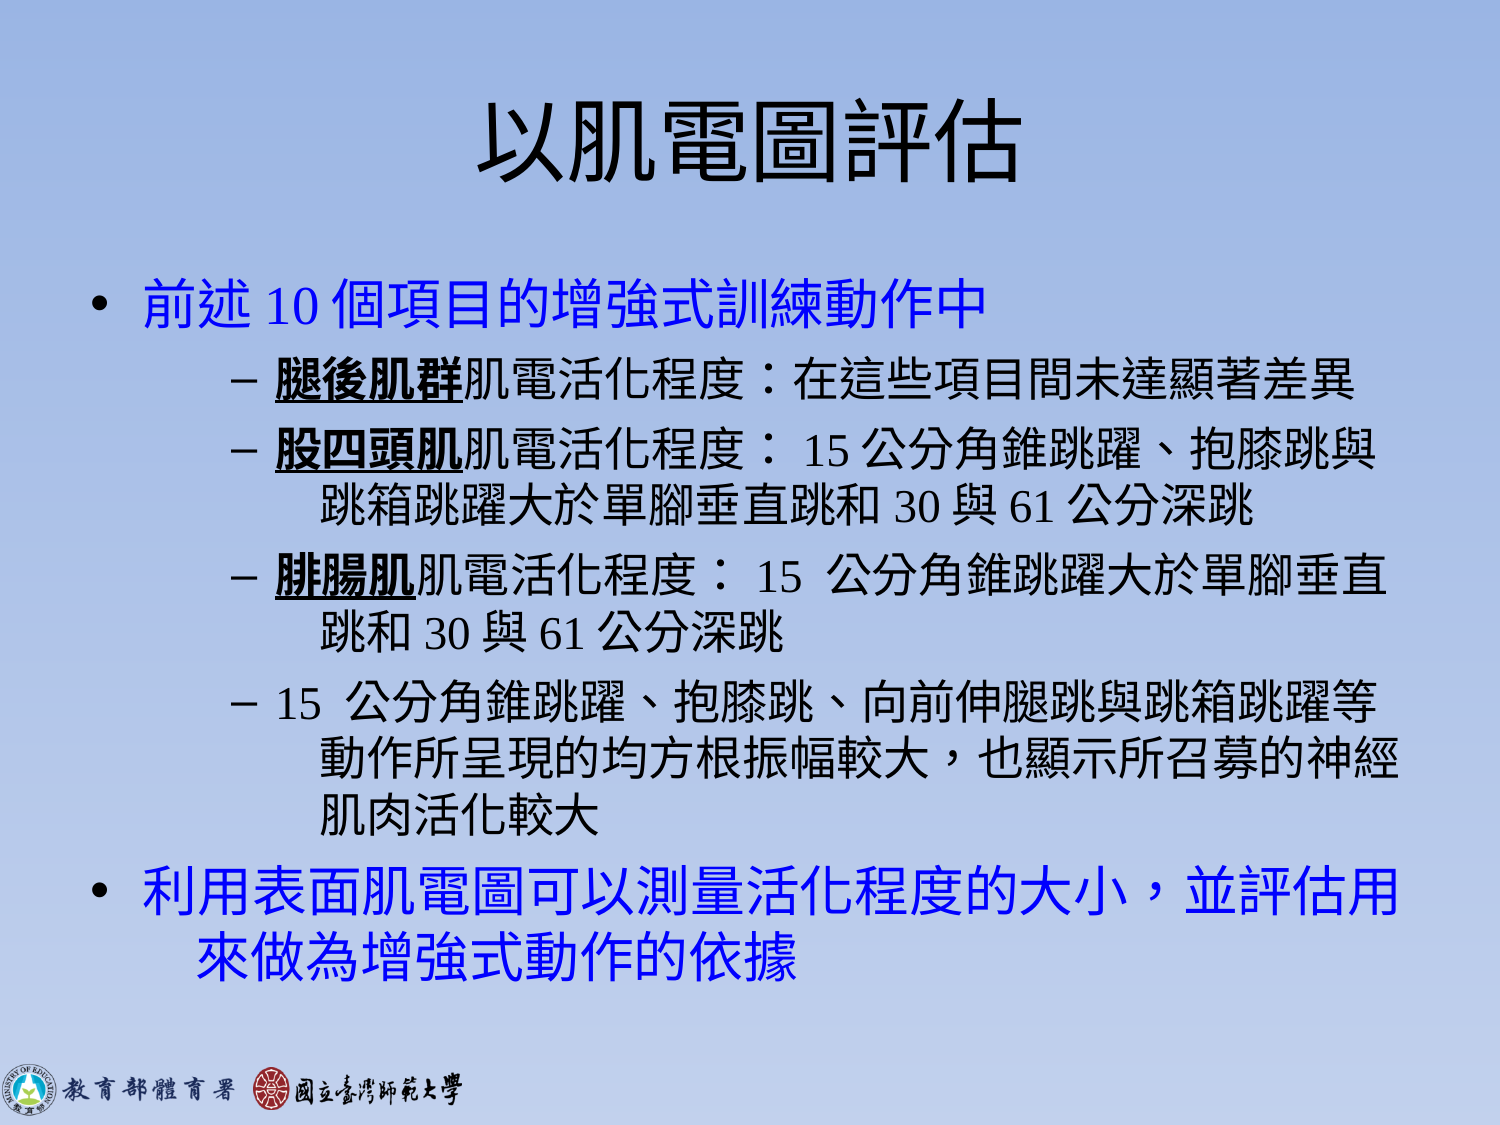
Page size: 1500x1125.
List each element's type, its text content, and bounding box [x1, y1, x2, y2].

list 前述10個項目的增強式訓練動作中 腿後肌群肌電活化程度：在這些項目間未達顯著差異 股四頭肌肌電活化程度：15公分角錐跳躍、抱膝跳與跳箱跳躍大於單腳垂直跳和30與61公分深跳 腓腸肌肌電活化程度：15 公分角錐跳躍大於單腳垂直跳和30與61公分深跳 15 公分角錐跳躍、抱膝跳、向前伸腿跳與跳箱跳躍等動作所呈現的均方根振幅較大，也顯示所召募的神經肌肉活化較大 利用表面肌電圖可以測量活化程度的大小，並評估用來做為增強式動作的依據 [75, 262, 1426, 1005]
title 以肌電圖評估 [75, 45, 1426, 233]
